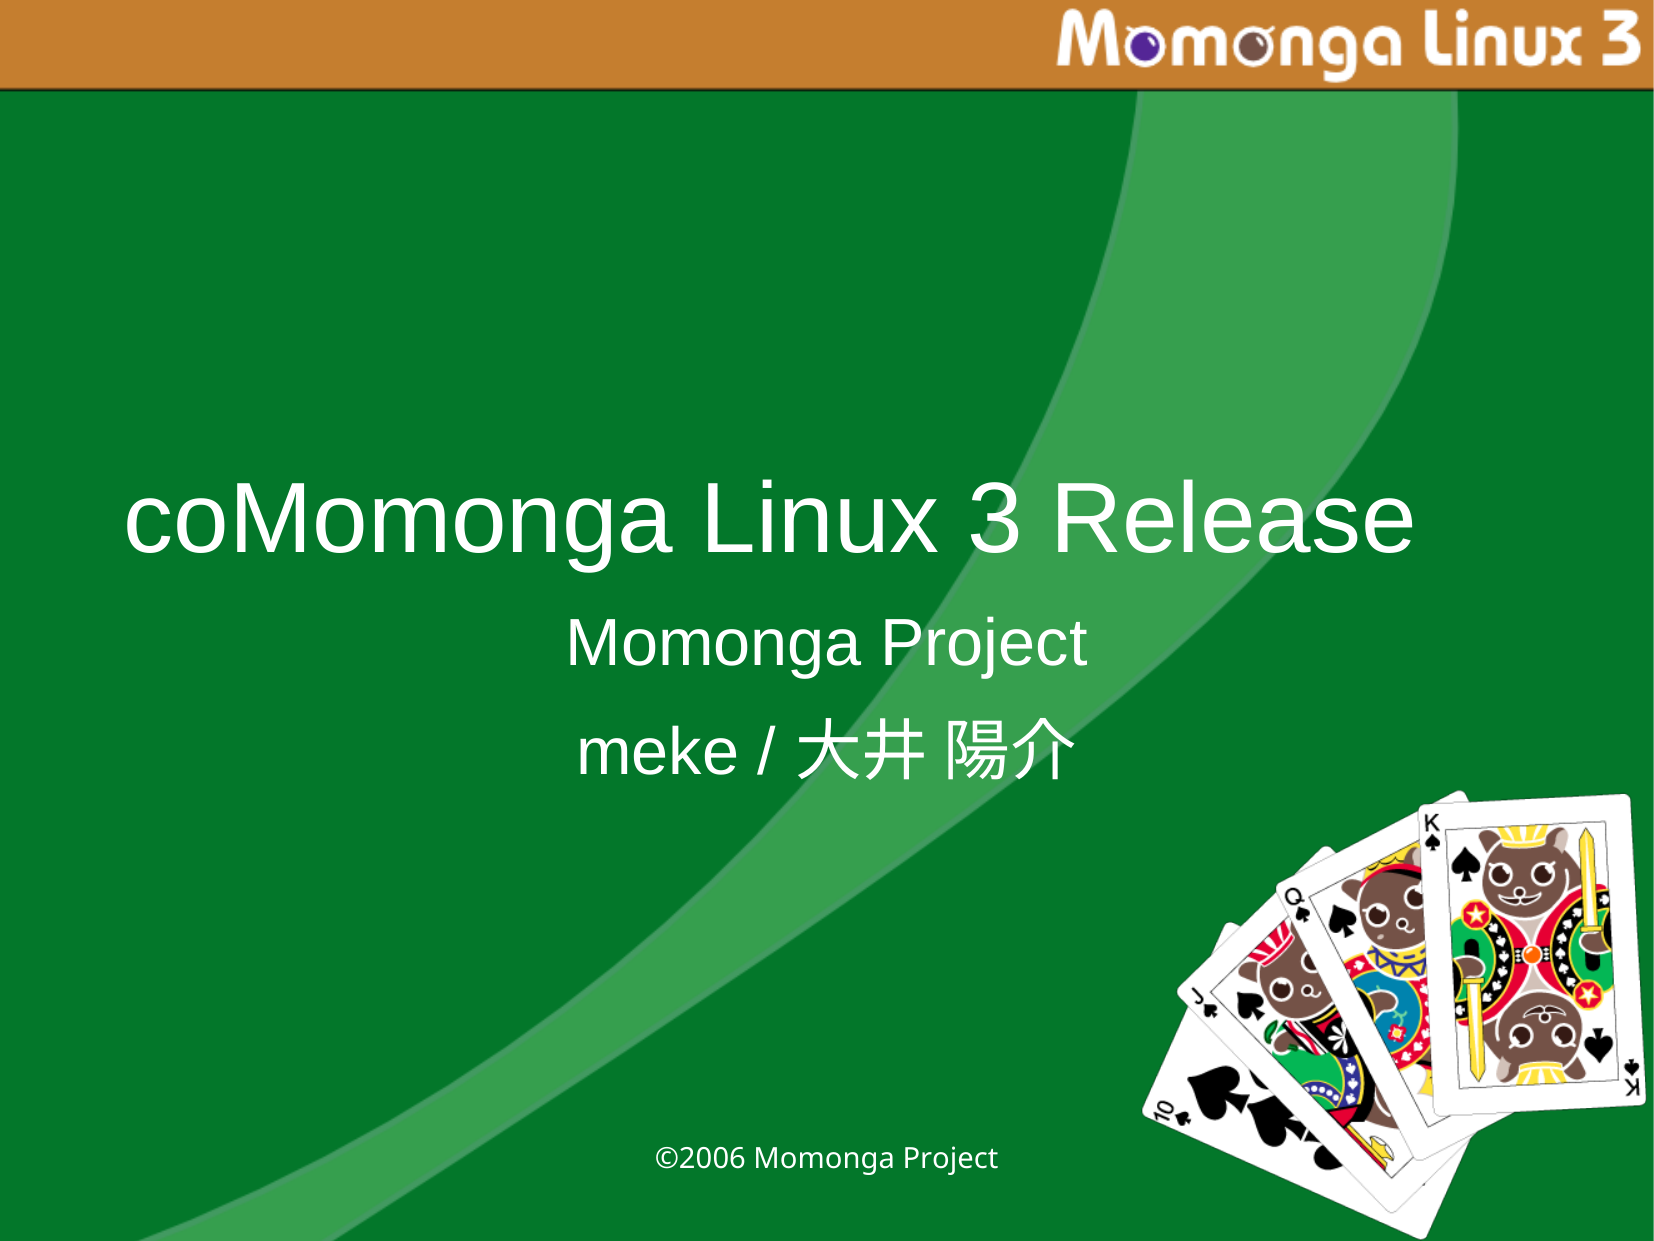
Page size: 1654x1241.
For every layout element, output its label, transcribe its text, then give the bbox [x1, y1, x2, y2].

subtitle Momonga Project meke / 大井 陽介 [82, 290, 1571, 1109]
picture [0, 0, 1654, 1241]
